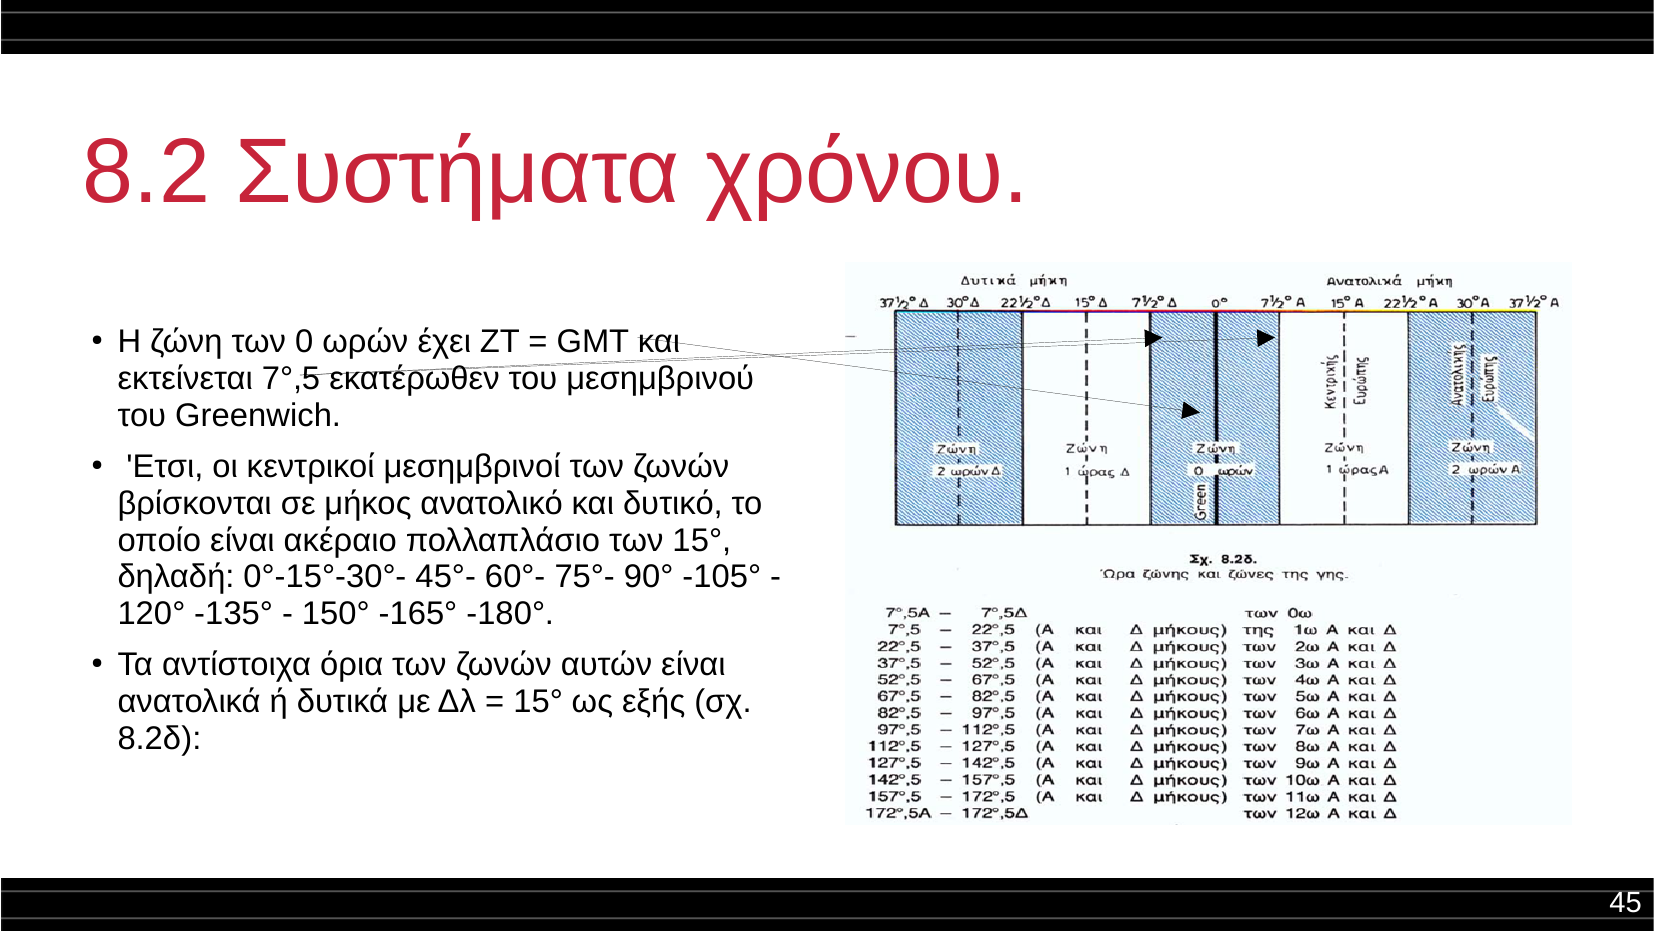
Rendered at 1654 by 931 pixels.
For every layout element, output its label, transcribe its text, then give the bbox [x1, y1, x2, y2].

picture [845, 262, 1572, 826]
list Η ζώνη των 0 ωρών έχει ΖΤ = GMT και εκτείνεται 7°,5 εκατέρωθεν του μεσημβρινού του Greenwich. 'Ετσι, οι κεντρικοί μεσημβρινοί των ζωνών βρίσκονται σε μήκος ανατολικό και δυτικό, το οποίο είναι ακέραιο πολλαπλάσιο των 15°, δηλαδή: 0°-15°-30°- 45°- 60°- 75°- 90° -105° -120° -135° - 150° -165° -180°. Τα αντίστοιχα όρια των ζωνών αυτών είναι ανατολικά ή δυτικά με Δλ = 15° ως εξής (σχ. 8.2δ): [82, 271, 809, 758]
picture [1, 0, 1654, 54]
title 8.2 Συστήματα χρόνου. [82, 92, 1571, 249]
picture [1, 878, 1654, 931]
picture [845, 339, 1144, 353]
